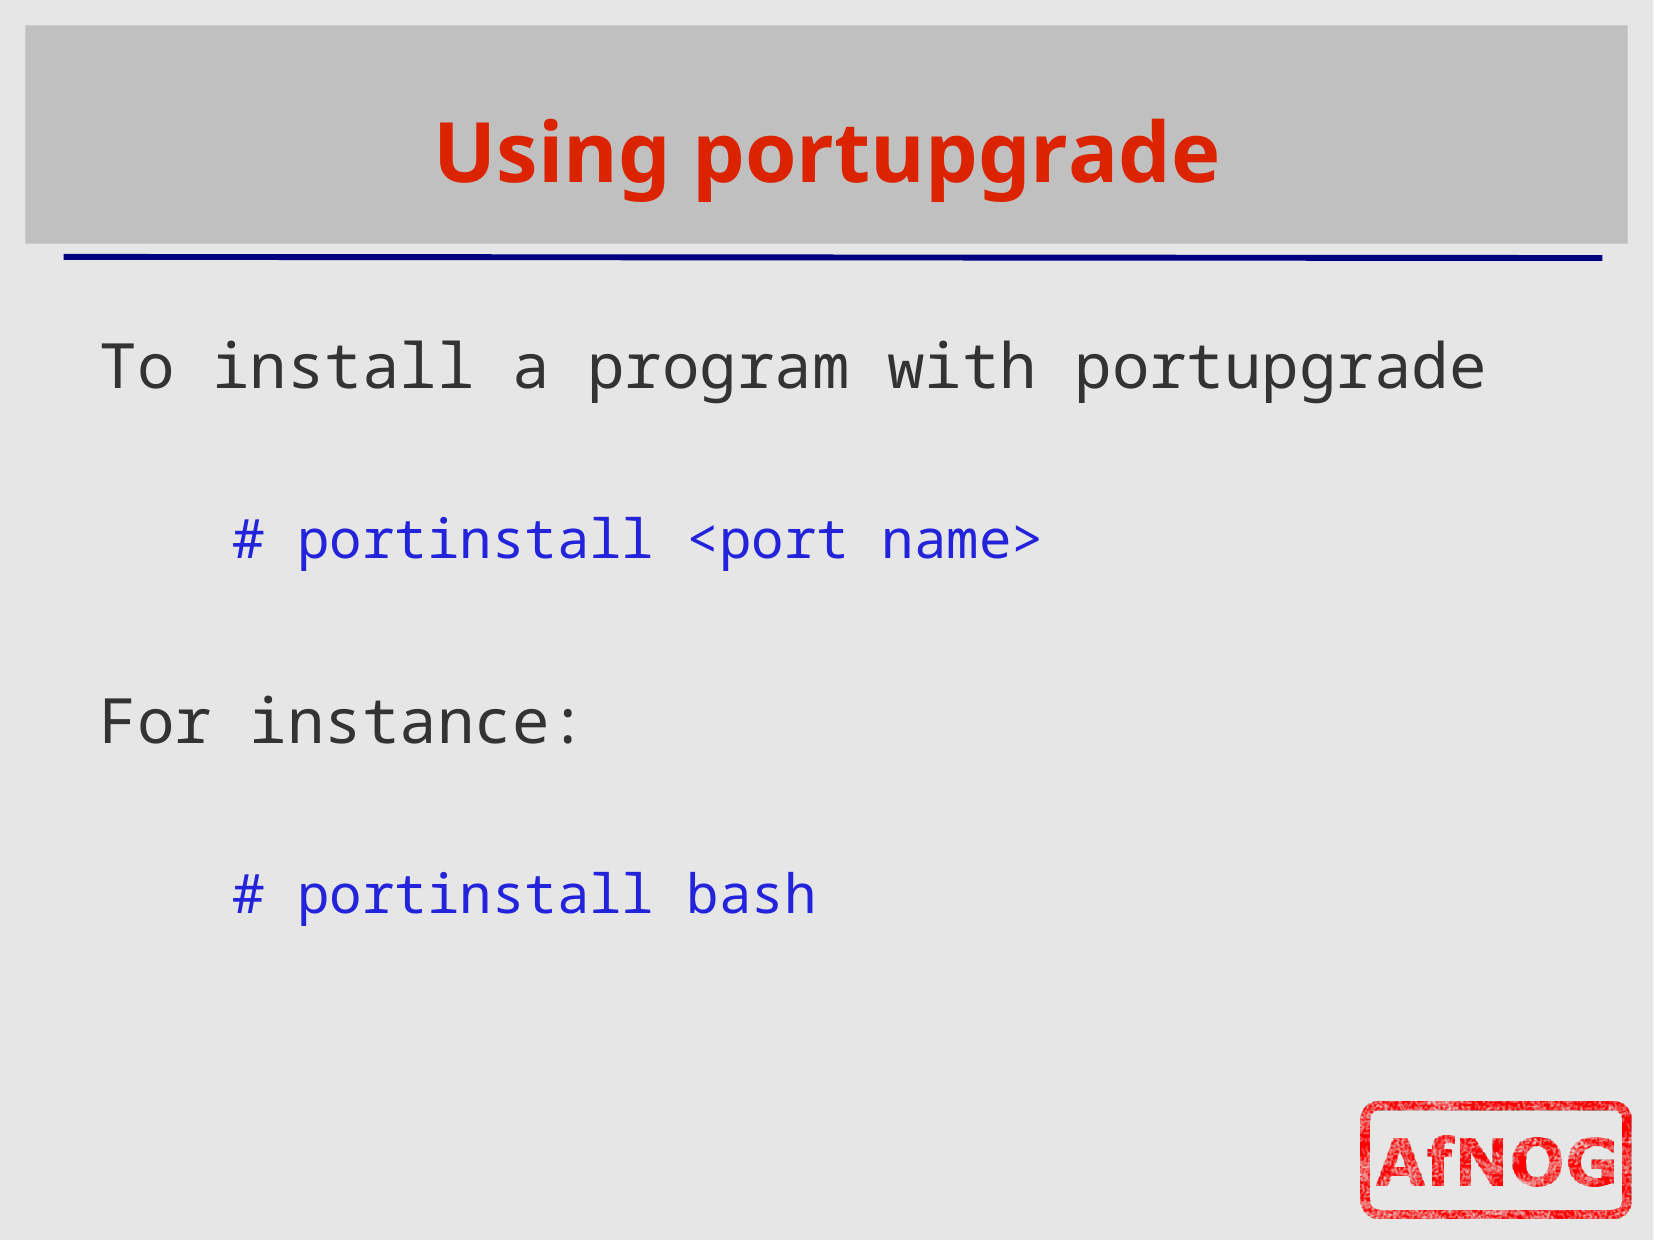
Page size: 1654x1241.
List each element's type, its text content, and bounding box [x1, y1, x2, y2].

title Using portupgrade [121, 46, 1534, 254]
picture [1360, 1100, 1632, 1219]
list To install a program with portupgrade # portinstall <port name> For instance: # portinstall bash [82, 322, 1561, 1132]
